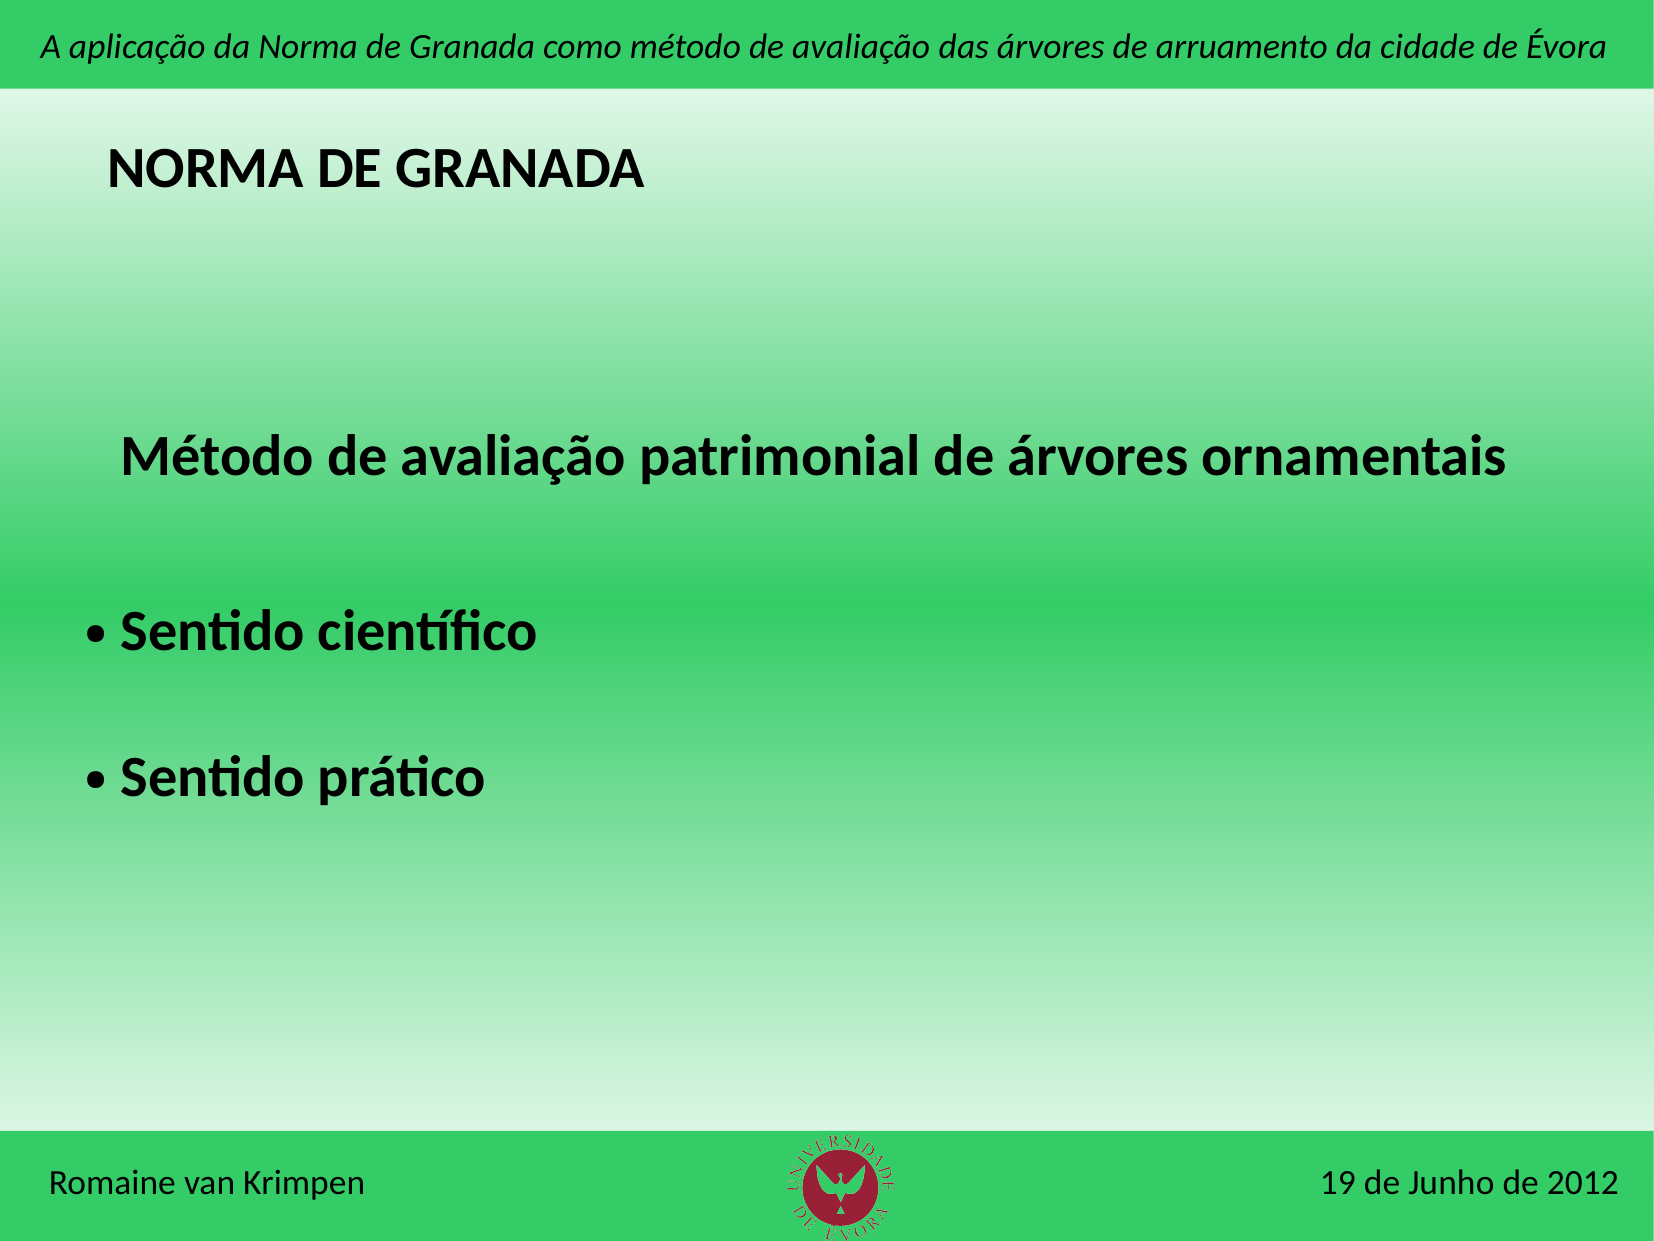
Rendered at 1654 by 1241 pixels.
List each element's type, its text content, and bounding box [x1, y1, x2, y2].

text_box Método de avaliação patrimonial de árvores ornamentais Sentido científico Sentido prático [78, 289, 1587, 1040]
text_box NORMA DE GRANADA [78, 132, 1587, 214]
picture [787, 1135, 894, 1241]
